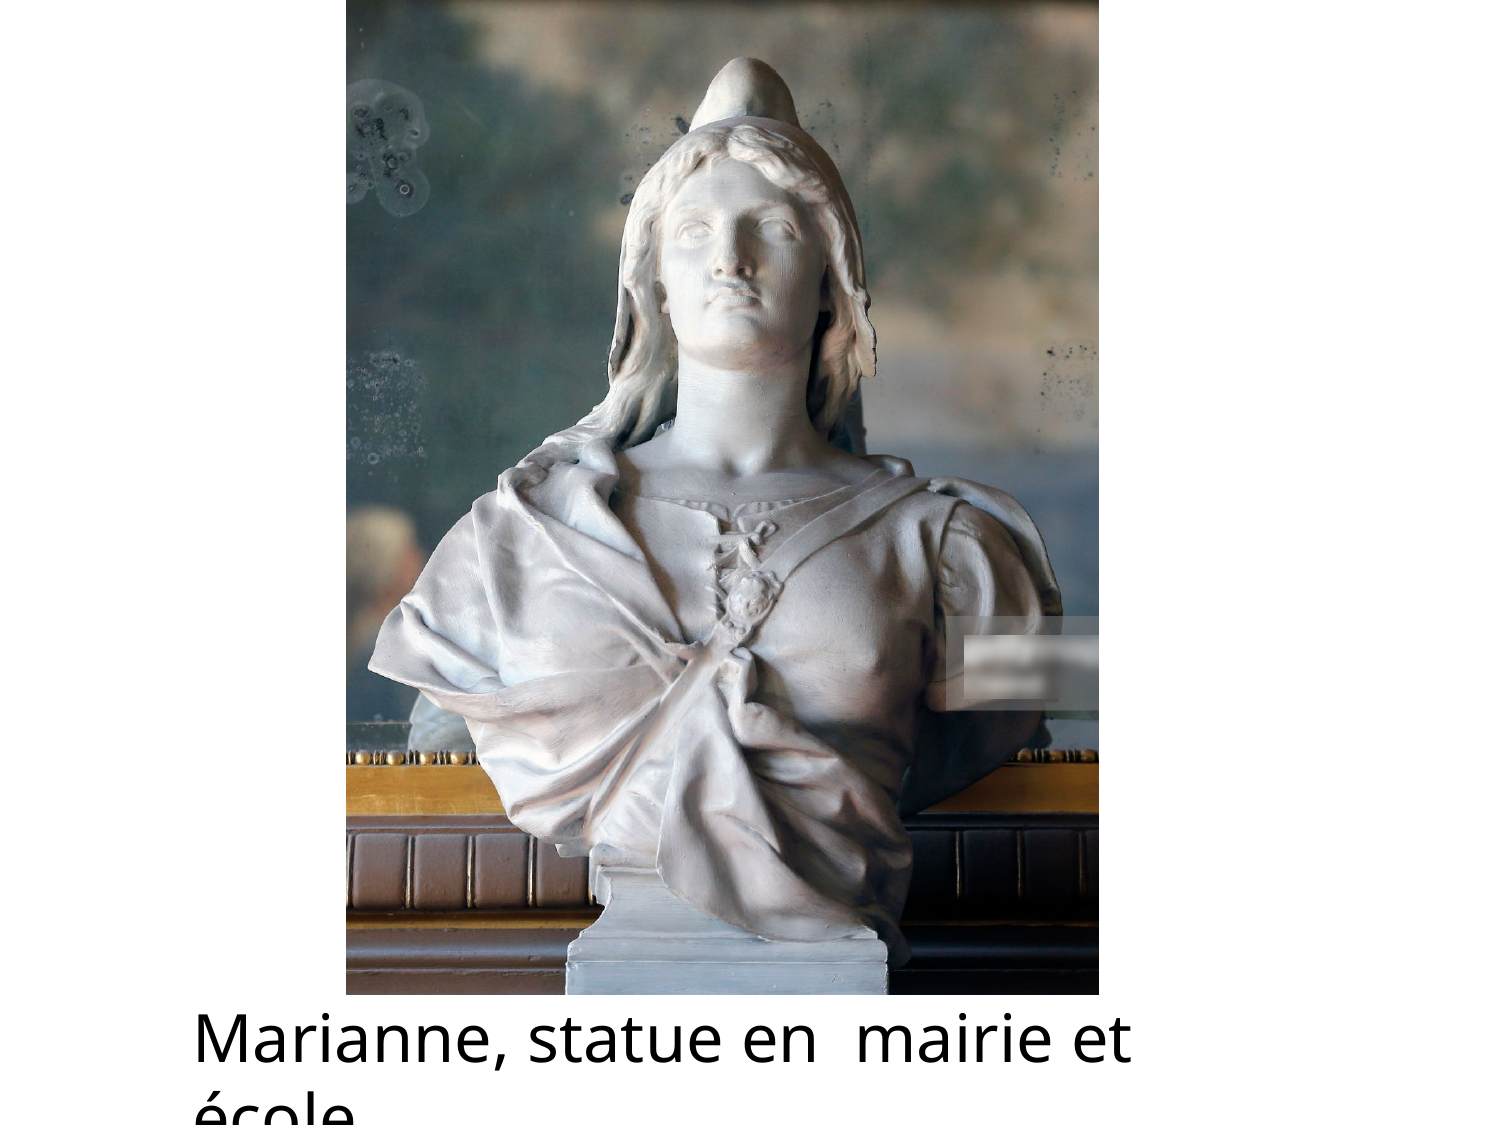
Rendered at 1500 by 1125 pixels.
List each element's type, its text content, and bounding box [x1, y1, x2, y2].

picture [346, 0, 1099, 460]
text_box Marianne, statue en mairie et école [177, 460, 1312, 1084]
